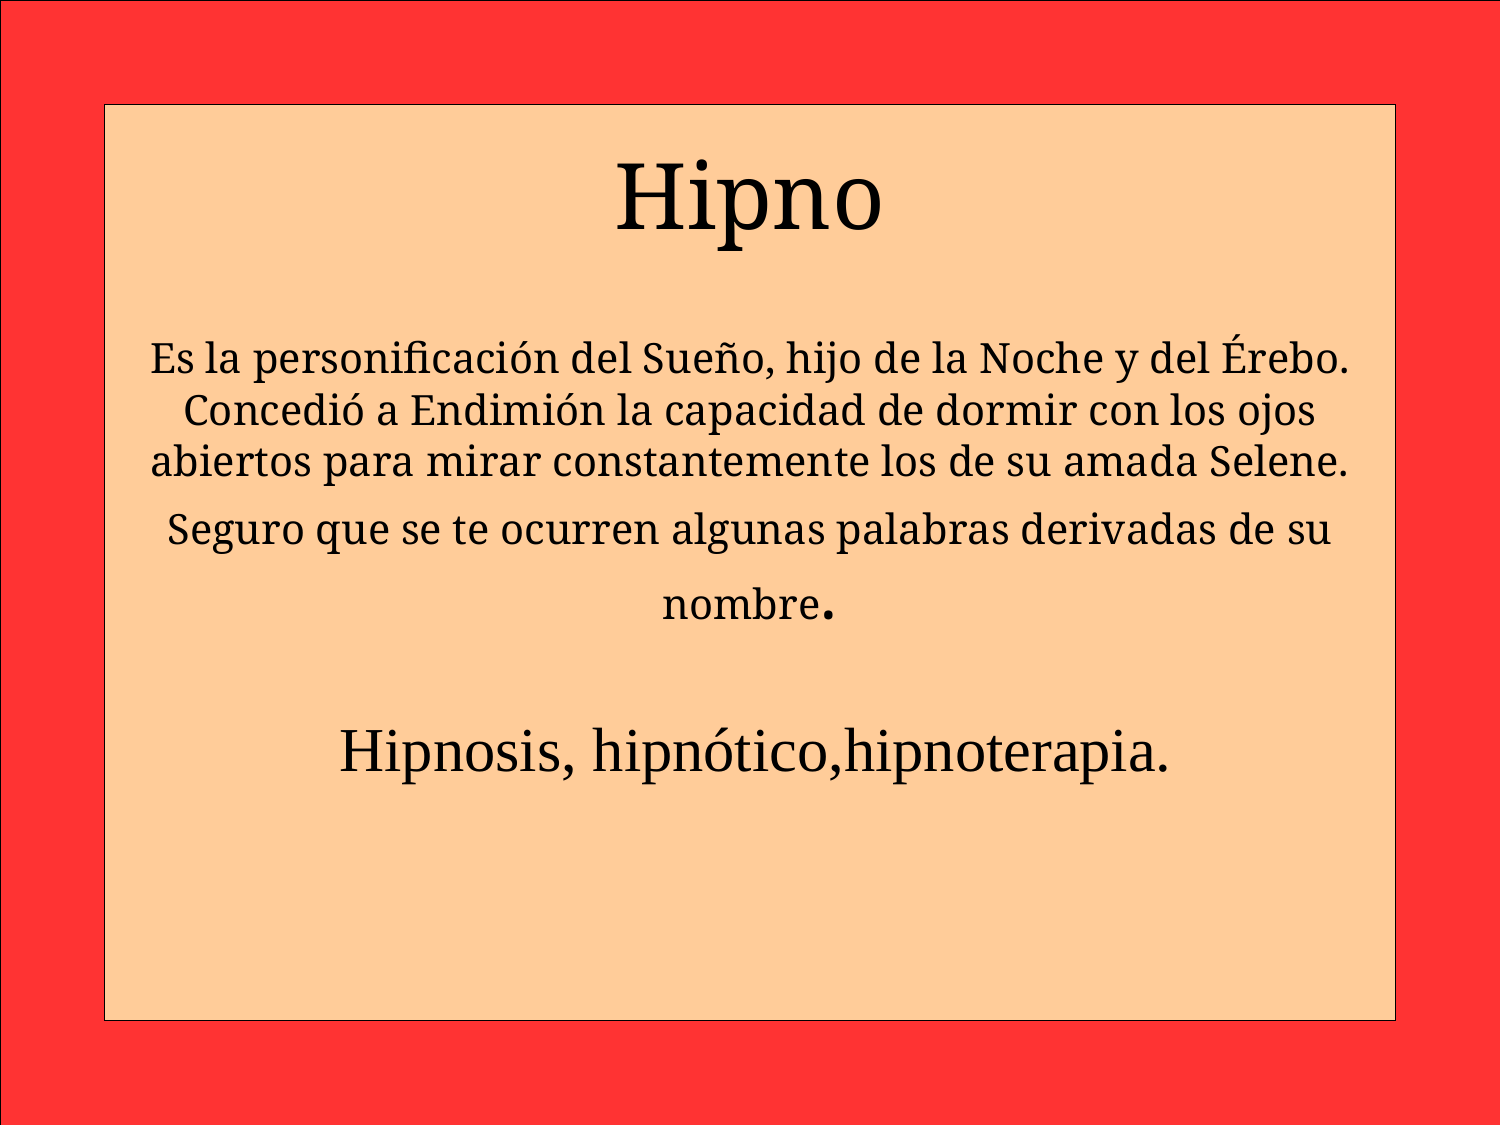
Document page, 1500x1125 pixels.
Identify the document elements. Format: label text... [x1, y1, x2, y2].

list Es la personificación del Sueño, hijo de la Noche y del Érebo. Concedió a Endimión la capacidad de dormir con los ojos abiertos para mirar constantemente los de su amada Selene. Seguro que se te ocurren algunas palabras derivadas de su nombre. [112, 324, 1388, 1001]
text_box [0, 0, 1500, 1125]
text_box Hipnosis, hipnótico,hipnoterapia. [324, 708, 1359, 793]
title Hipno [112, 105, 1388, 288]
